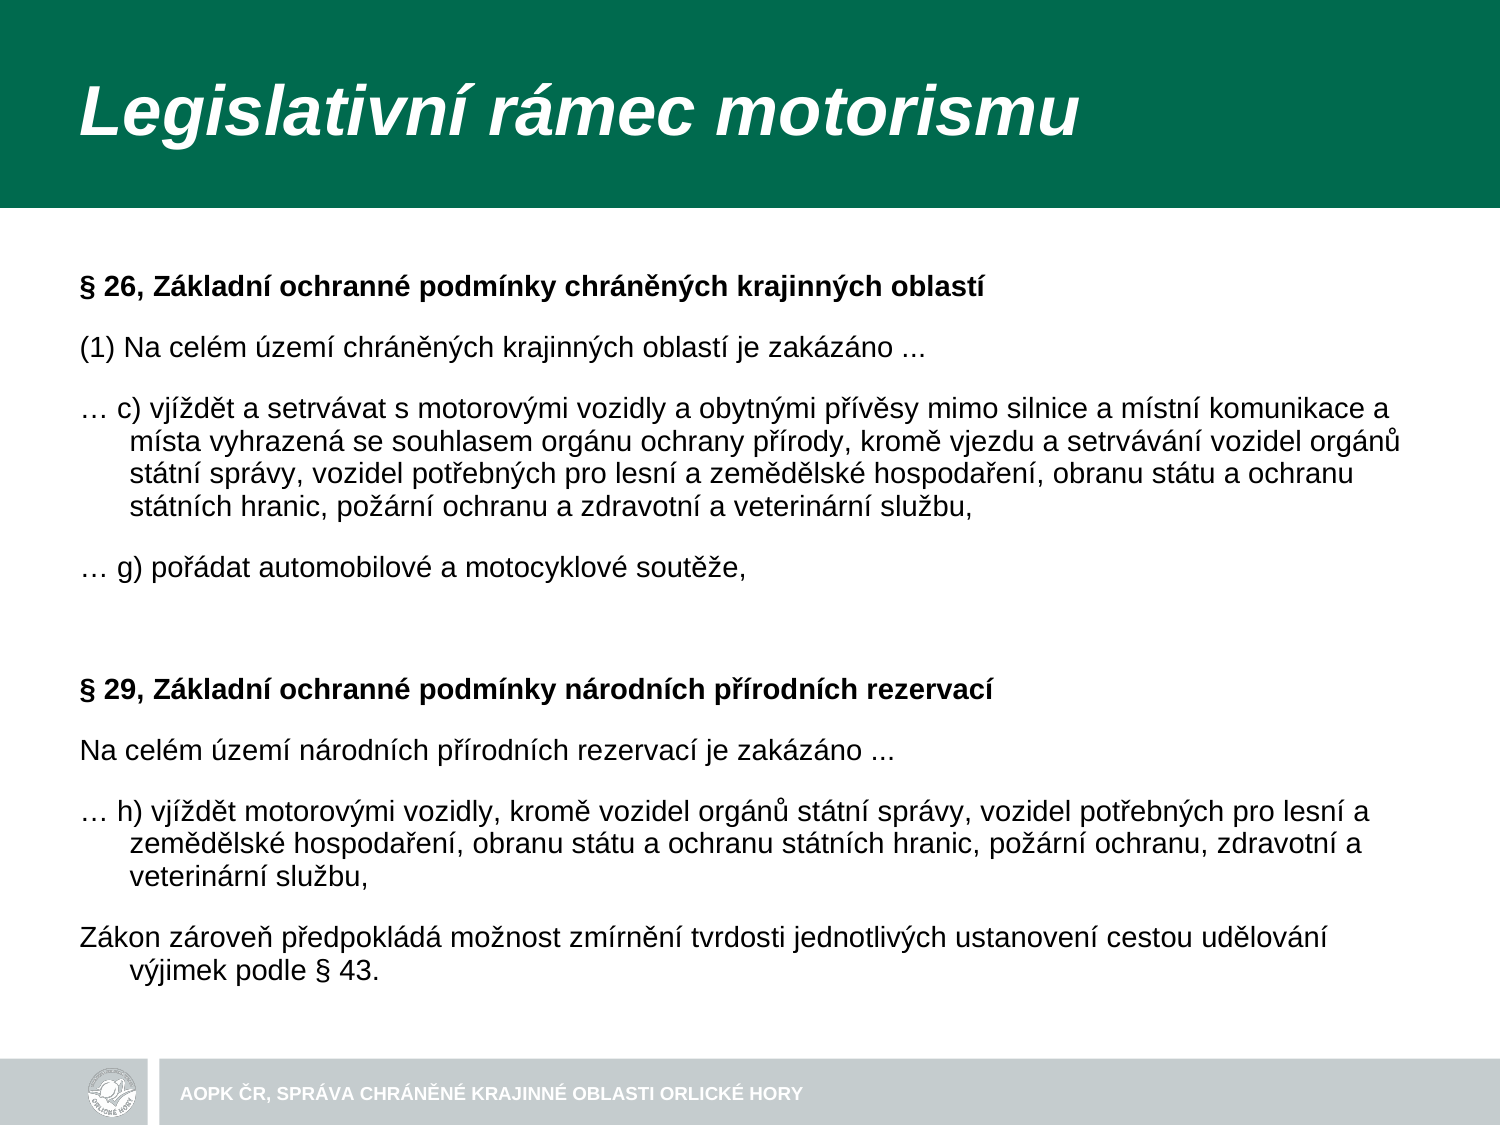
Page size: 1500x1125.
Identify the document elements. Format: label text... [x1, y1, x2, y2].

list § 26, Základní ochranné podmínky chráněných krajinných oblastí (1) Na celém území chráněných krajinných oblastí je zakázáno ... … c) vjíždět a setrvávat s motorovými vozidly a obytnými přívěsy mimo silnice a místní komunikace a místa vyhrazená se souhlasem orgánu ochrany přírody, kromě vjezdu a setrvávání vozidel orgánů státní správy, vozidel potřebných pro lesní a zemědělské hospodaření, obranu státu a ochranu státních hranic, požární ochranu a zdravotní a veterinární službu, … g) pořádat automobilové a motocyklové soutěže, § 29, Základní ochranné podmínky národních přírodních rezervací Na celém území národních přírodních rezervací je zakázáno ... … h) vjíždět motorovými vozidly, kromě vozidel orgánů státní správy, vozidel potřebných pro lesní a zemědělské hospodaření, obranu státu a ochranu státních hranic, požární ochranu, zdravotní a veterinární službu, Zákon zároveň předpokládá možnost zmírnění tvrdosti jednotlivých ustanovení cestou udělování výjimek podle § 43. [64, 262, 1426, 1068]
picture [88, 1068, 136, 1117]
title Legislativní rámec motorismu [64, 7, 1436, 216]
